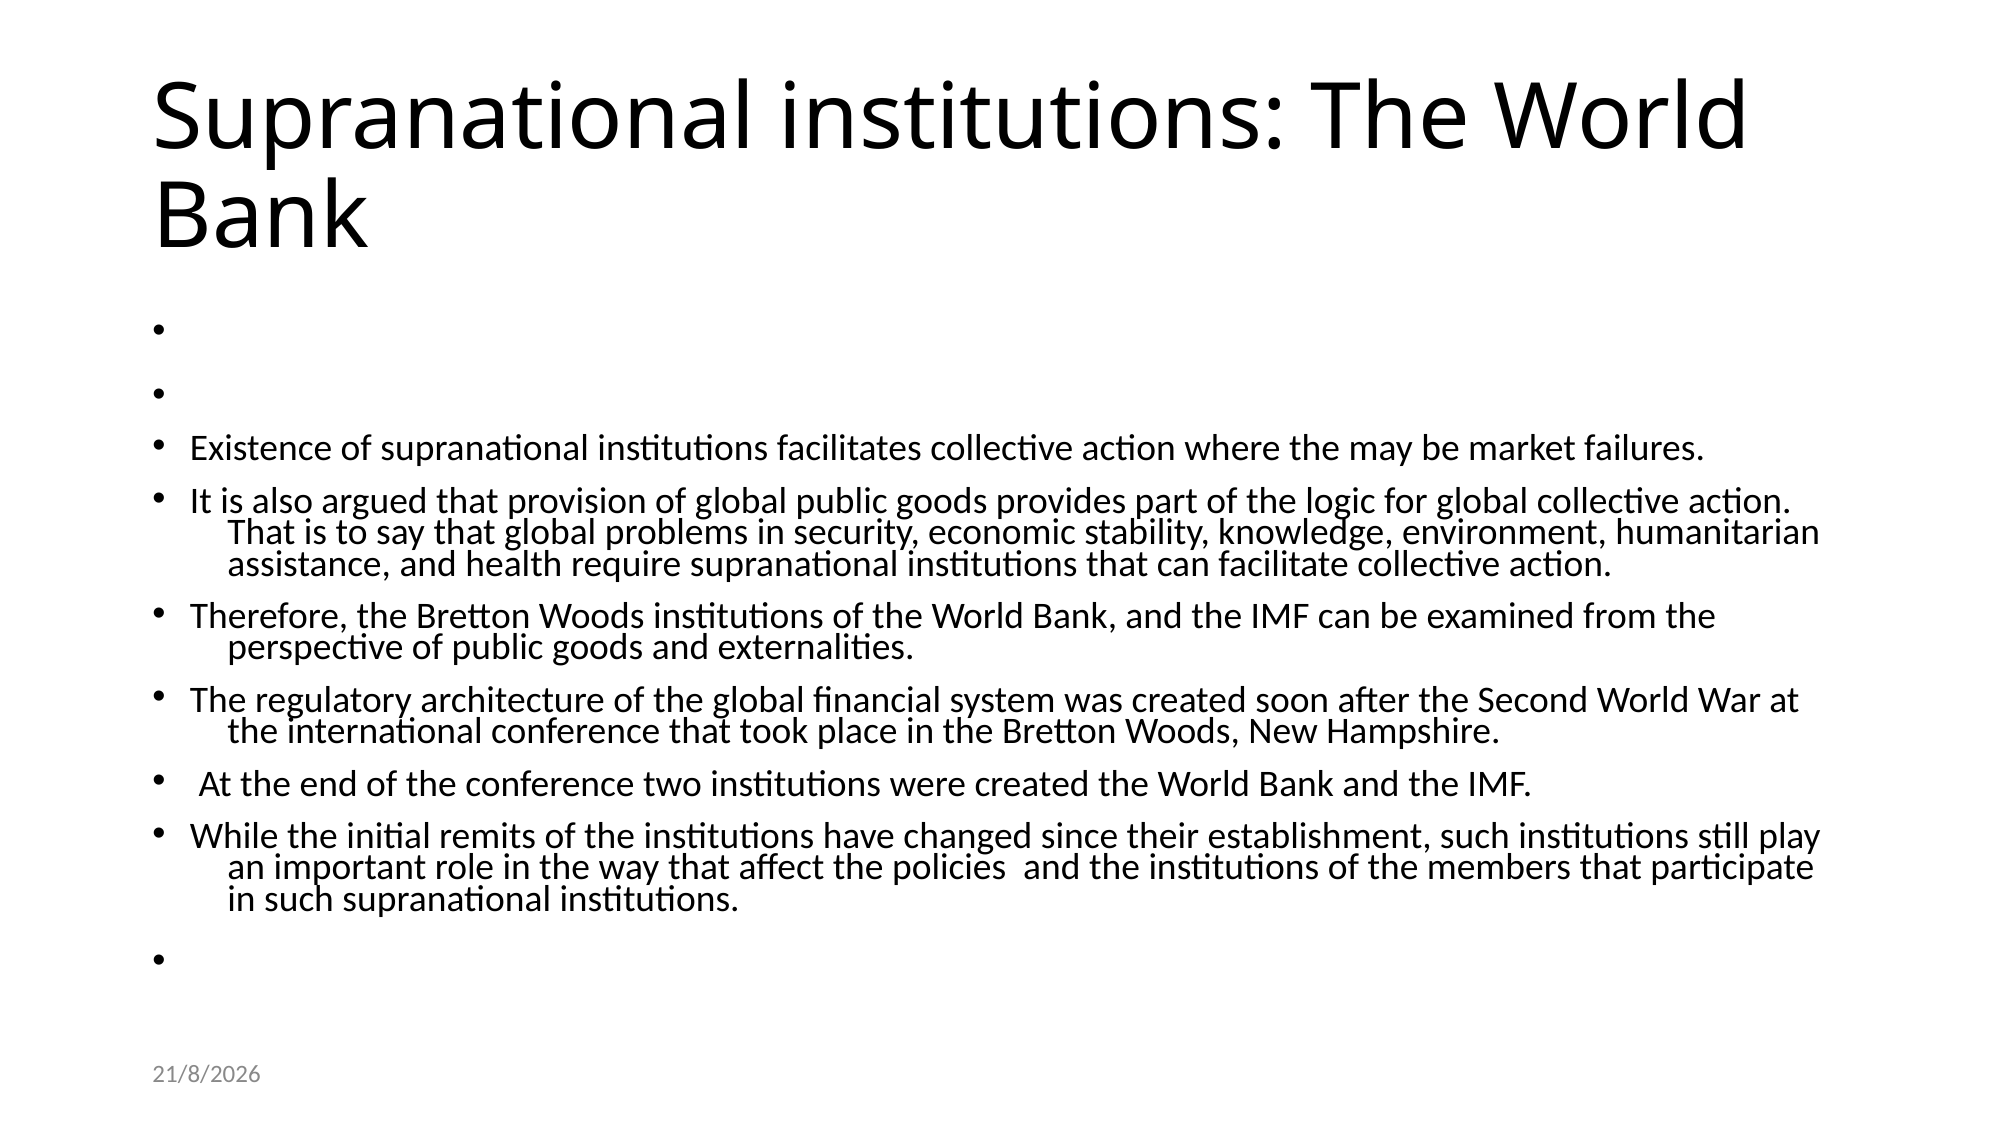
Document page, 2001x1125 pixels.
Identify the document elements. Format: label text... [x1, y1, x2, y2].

list Existence of supranational institutions facilitates collective action where the may be market failures. It is also argued that provision of global public goods provides part of the logic for global collective action. That is to say that global problems in security, economic stability, knowledge, environment, humanitarian assistance, and health require supranational institutions that can facilitate collective action. Therefore, the Bretton Woods institutions of the World Bank, and the IMF can be examined from the perspective of public goods and externalities. The regulatory architecture of the global financial system was created soon after the Second World War at the international conference that took place in the Bretton Woods, New Hampshire. At the end of the conference two institutions were created the World Bank and the IMF. While the initial remits of the institutions have changed since their establishment, such institutions still play an important role in the way that affect the policies and the institutions of the members that participate in such supranational institutions. [137, 299, 1863, 1014]
title Supranational institutions: The World Bank [137, 59, 1863, 278]
text_box 15/3/2022 [137, 1042, 588, 1103]
